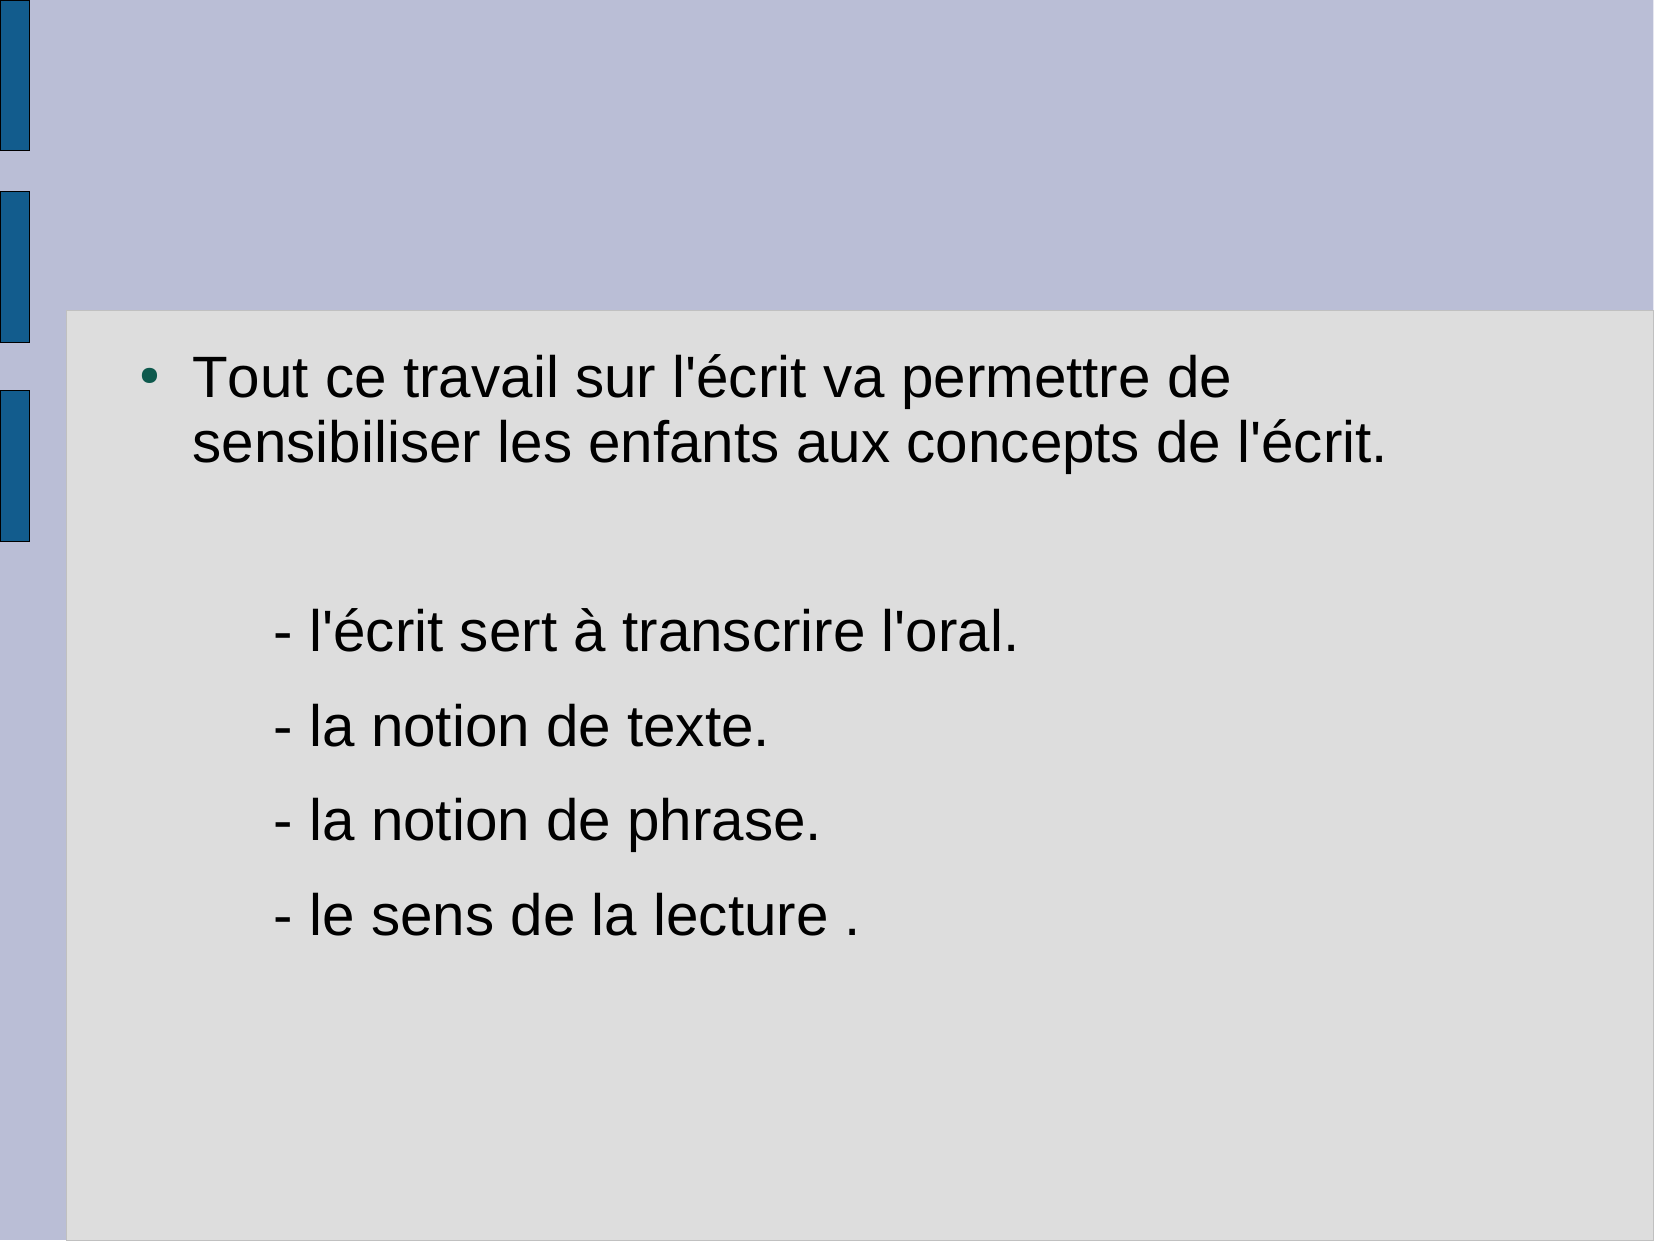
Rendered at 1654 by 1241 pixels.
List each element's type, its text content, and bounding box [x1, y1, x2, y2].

list Tout ce travail sur l'écrit va permettre de sensibiliser les enfants aux concepts de l'écrit. - l'écrit sert à transcrire l'oral. - la notion de texte. - la notion de phrase. - le sens de la lecture . [121, 344, 1534, 1127]
